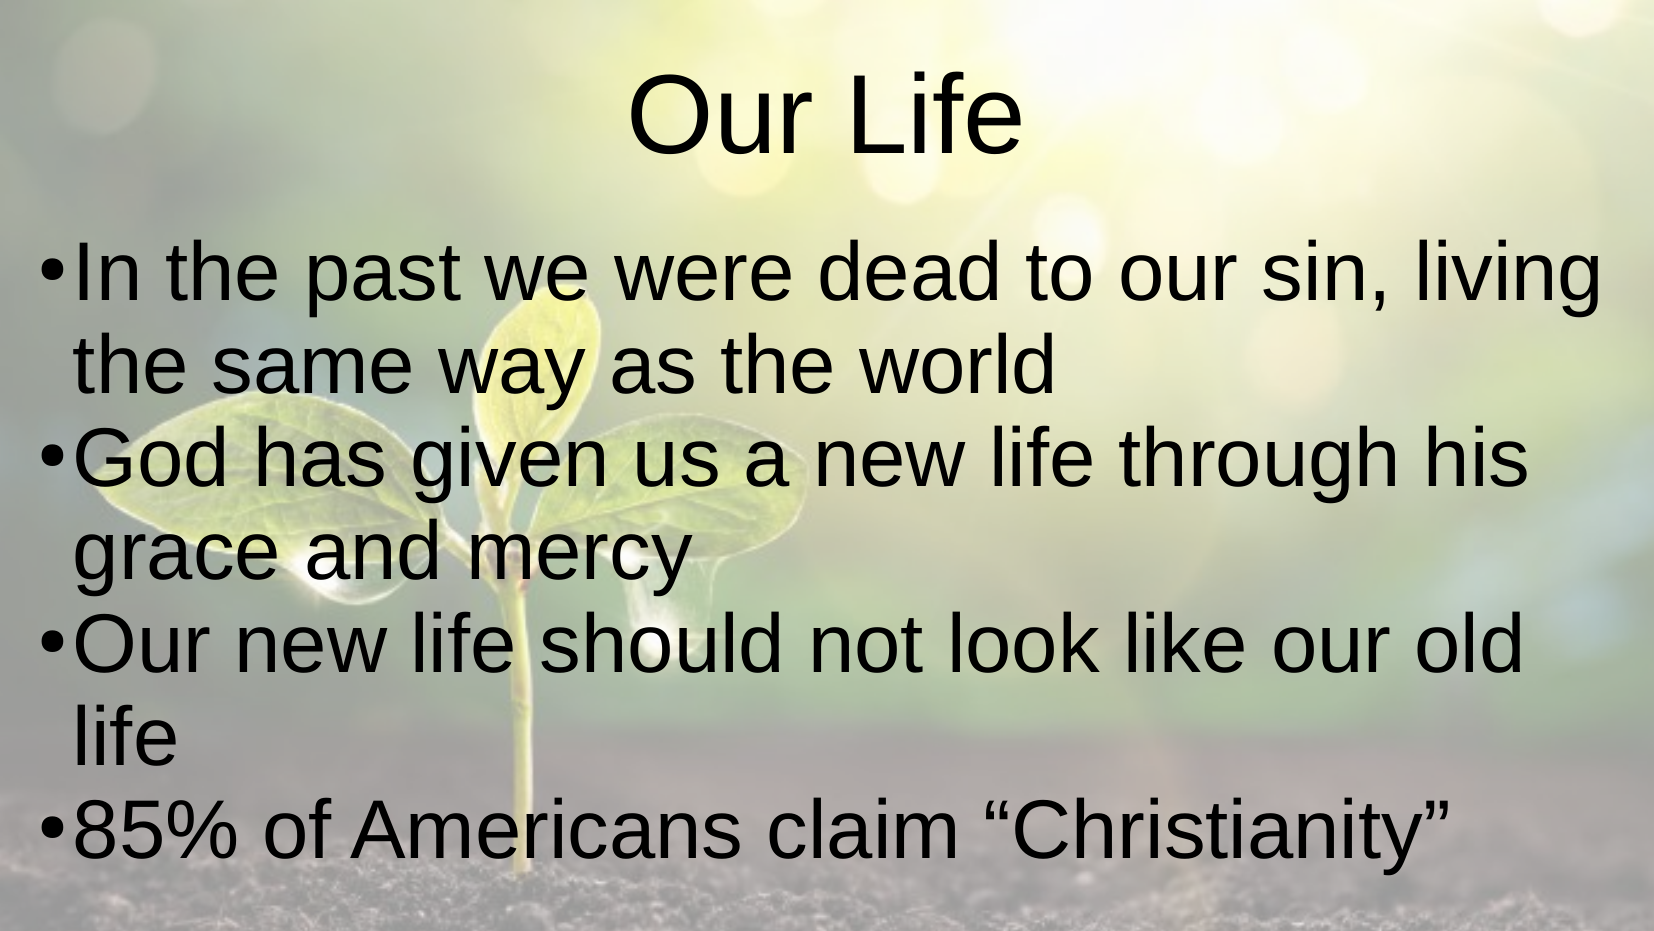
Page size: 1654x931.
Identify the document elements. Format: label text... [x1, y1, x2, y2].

title Our Life [82, 37, 1571, 193]
picture [0, 0, 1654, 931]
subtitle In the past we were dead to our sin, living the same way as the world God has given us a new life through his grace and mercy Our new life should not look like our old life 85% of Americans claim “Christianity” [37, 225, 1613, 901]
